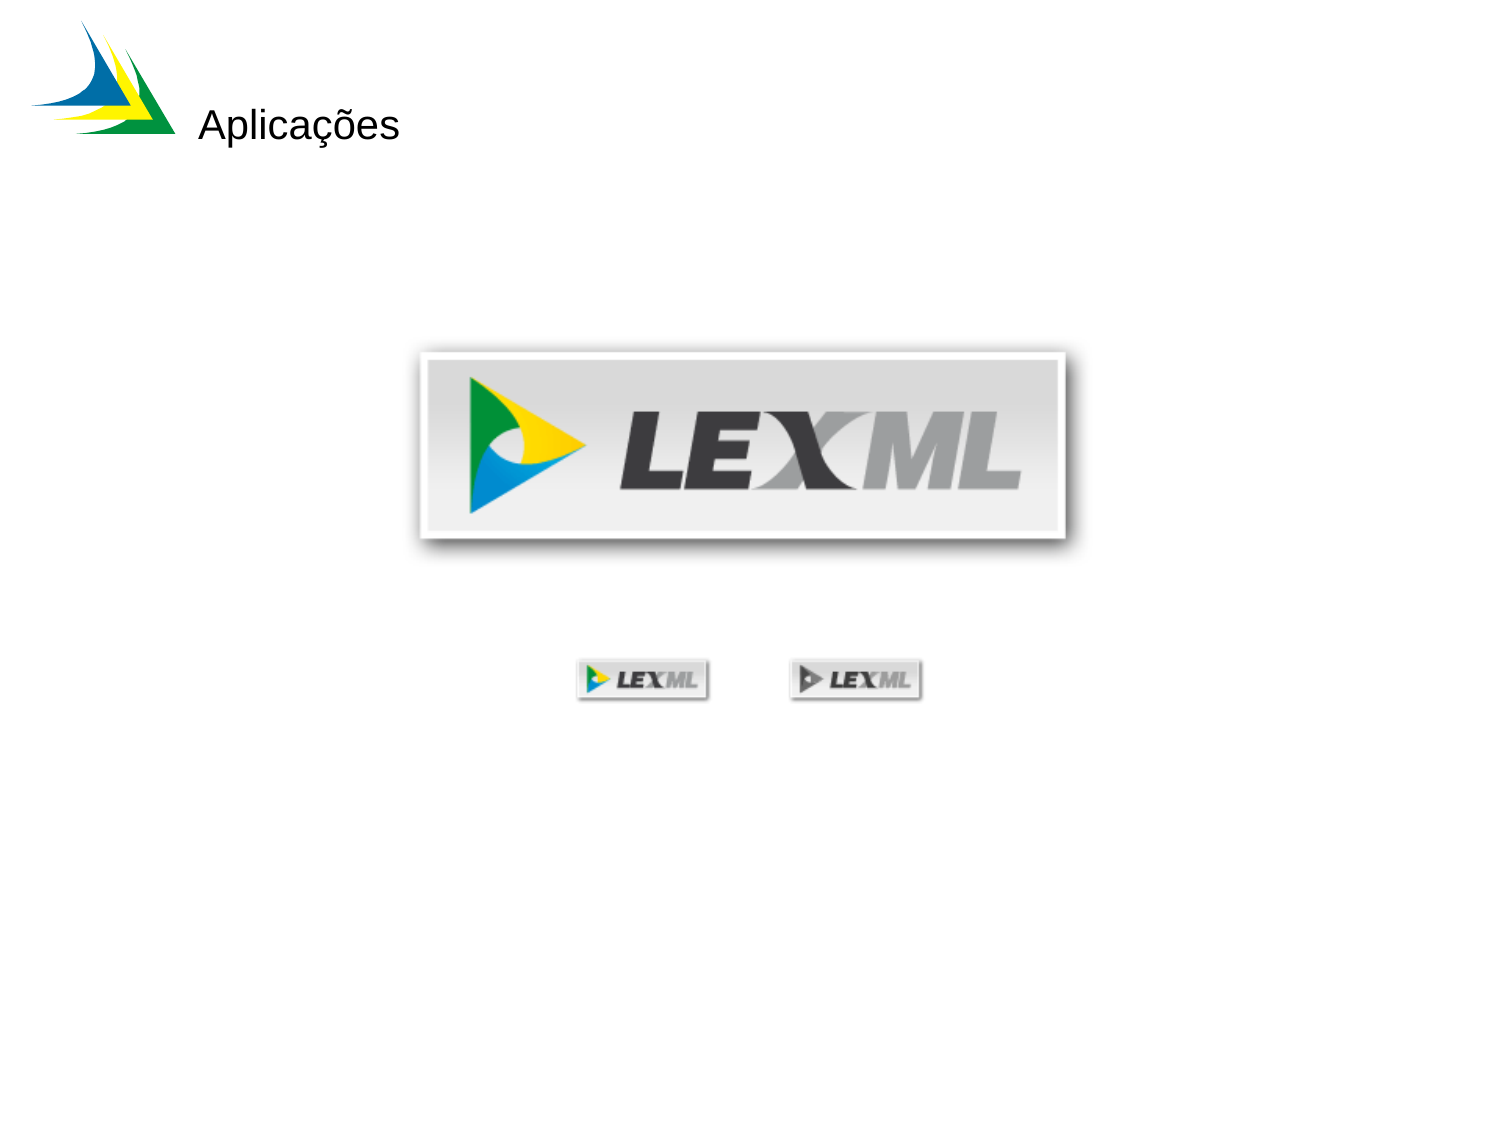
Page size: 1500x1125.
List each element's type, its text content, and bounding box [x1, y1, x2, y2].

picture [398, 332, 1102, 567]
title Aplicações [183, 30, 1152, 219]
picture [786, 656, 927, 704]
chart [29, 19, 178, 136]
picture [573, 656, 714, 704]
